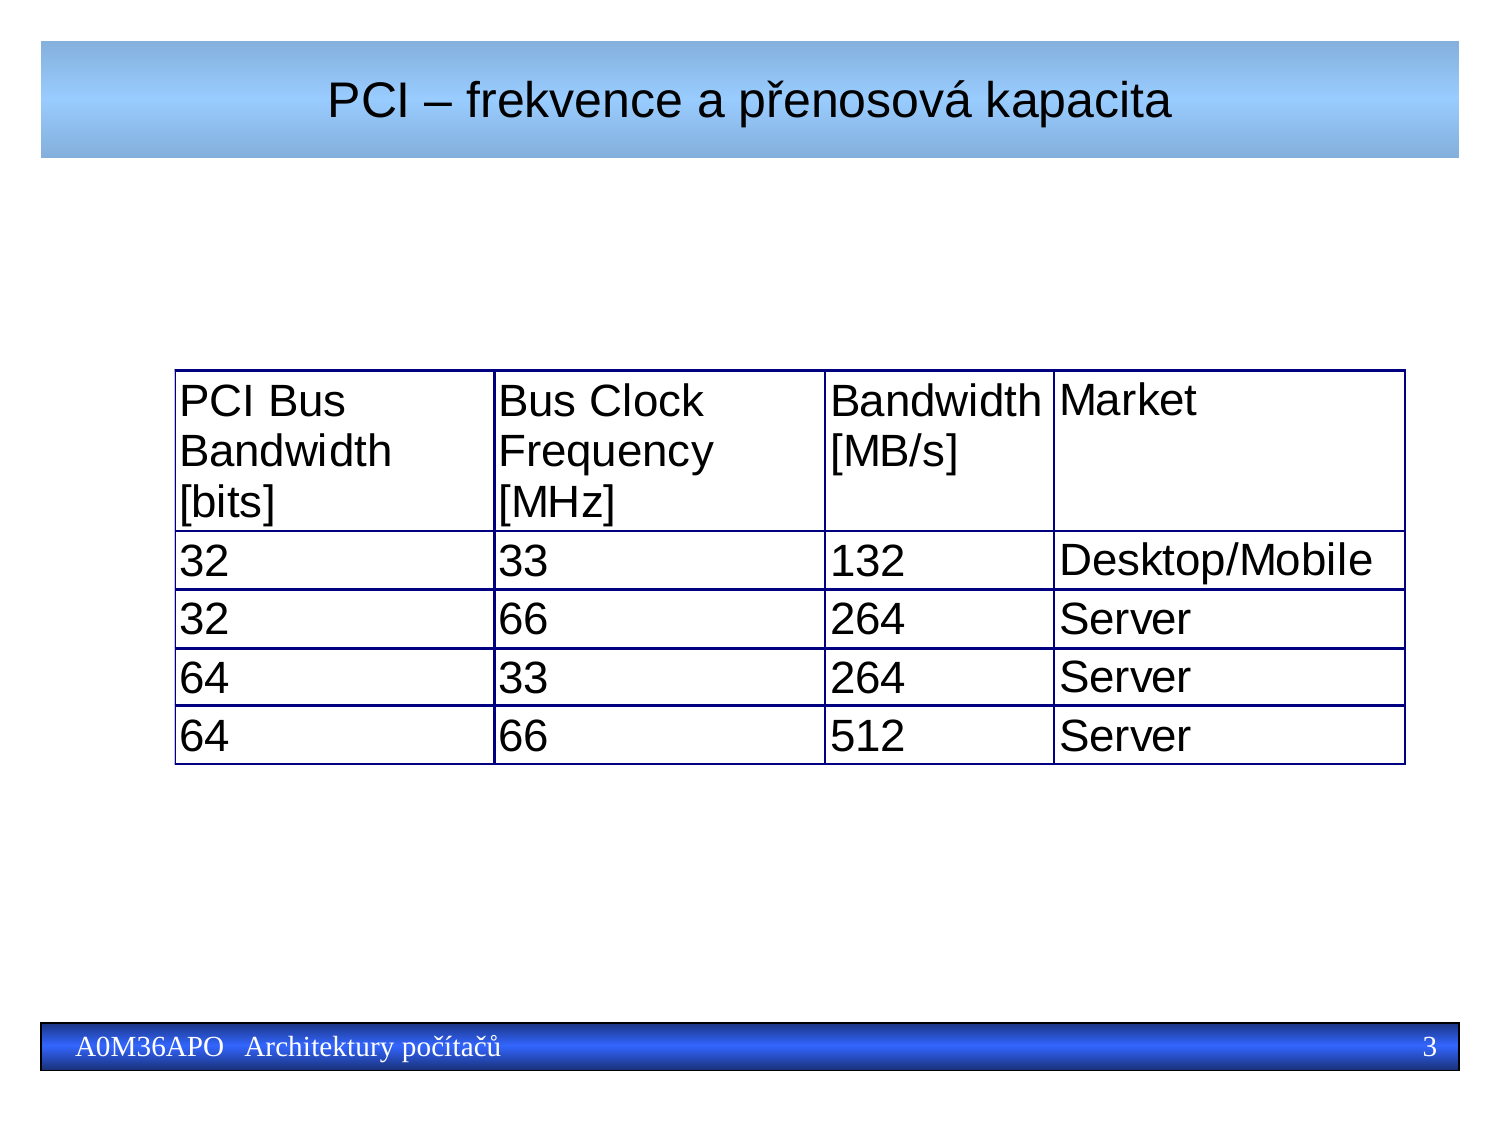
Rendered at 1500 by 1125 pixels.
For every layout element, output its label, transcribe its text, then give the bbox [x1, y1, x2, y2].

chart [174, 369, 1451, 826]
title PCI – frekvence a přenosová kapacita [41, 41, 1459, 158]
